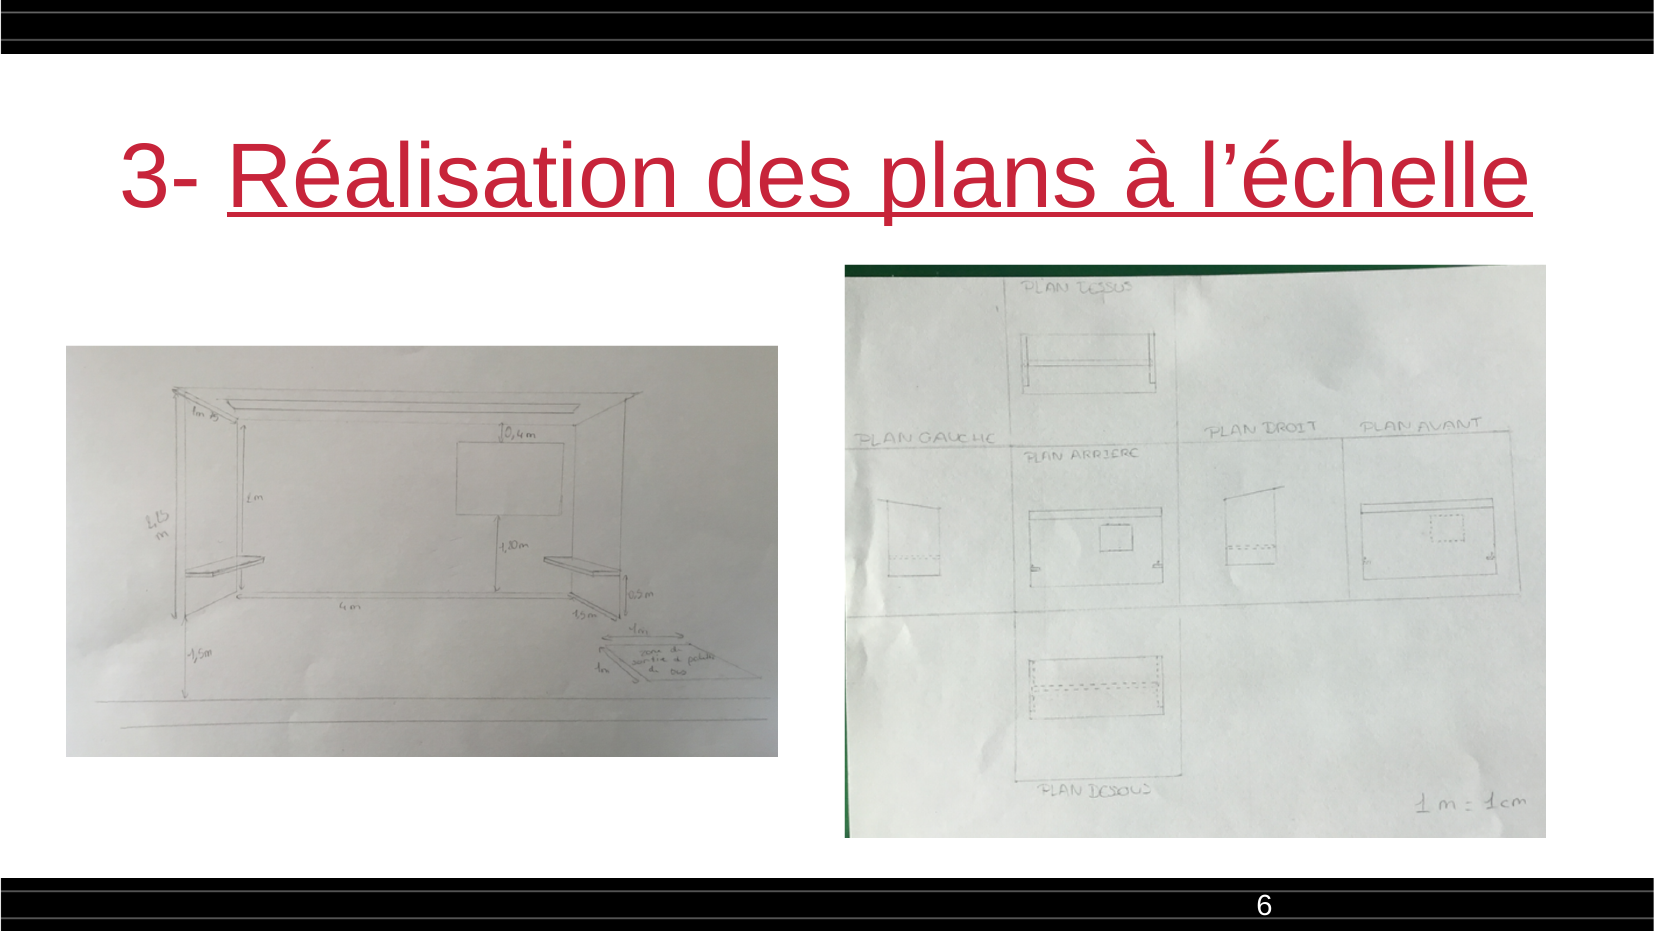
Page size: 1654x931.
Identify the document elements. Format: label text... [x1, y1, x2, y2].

picture [0, 0, 1654, 54]
picture [0, 878, 1654, 931]
title 3- Réalisation des plans à l’échelle [82, 92, 1571, 249]
picture [844, 265, 1546, 838]
picture [65, 345, 778, 757]
